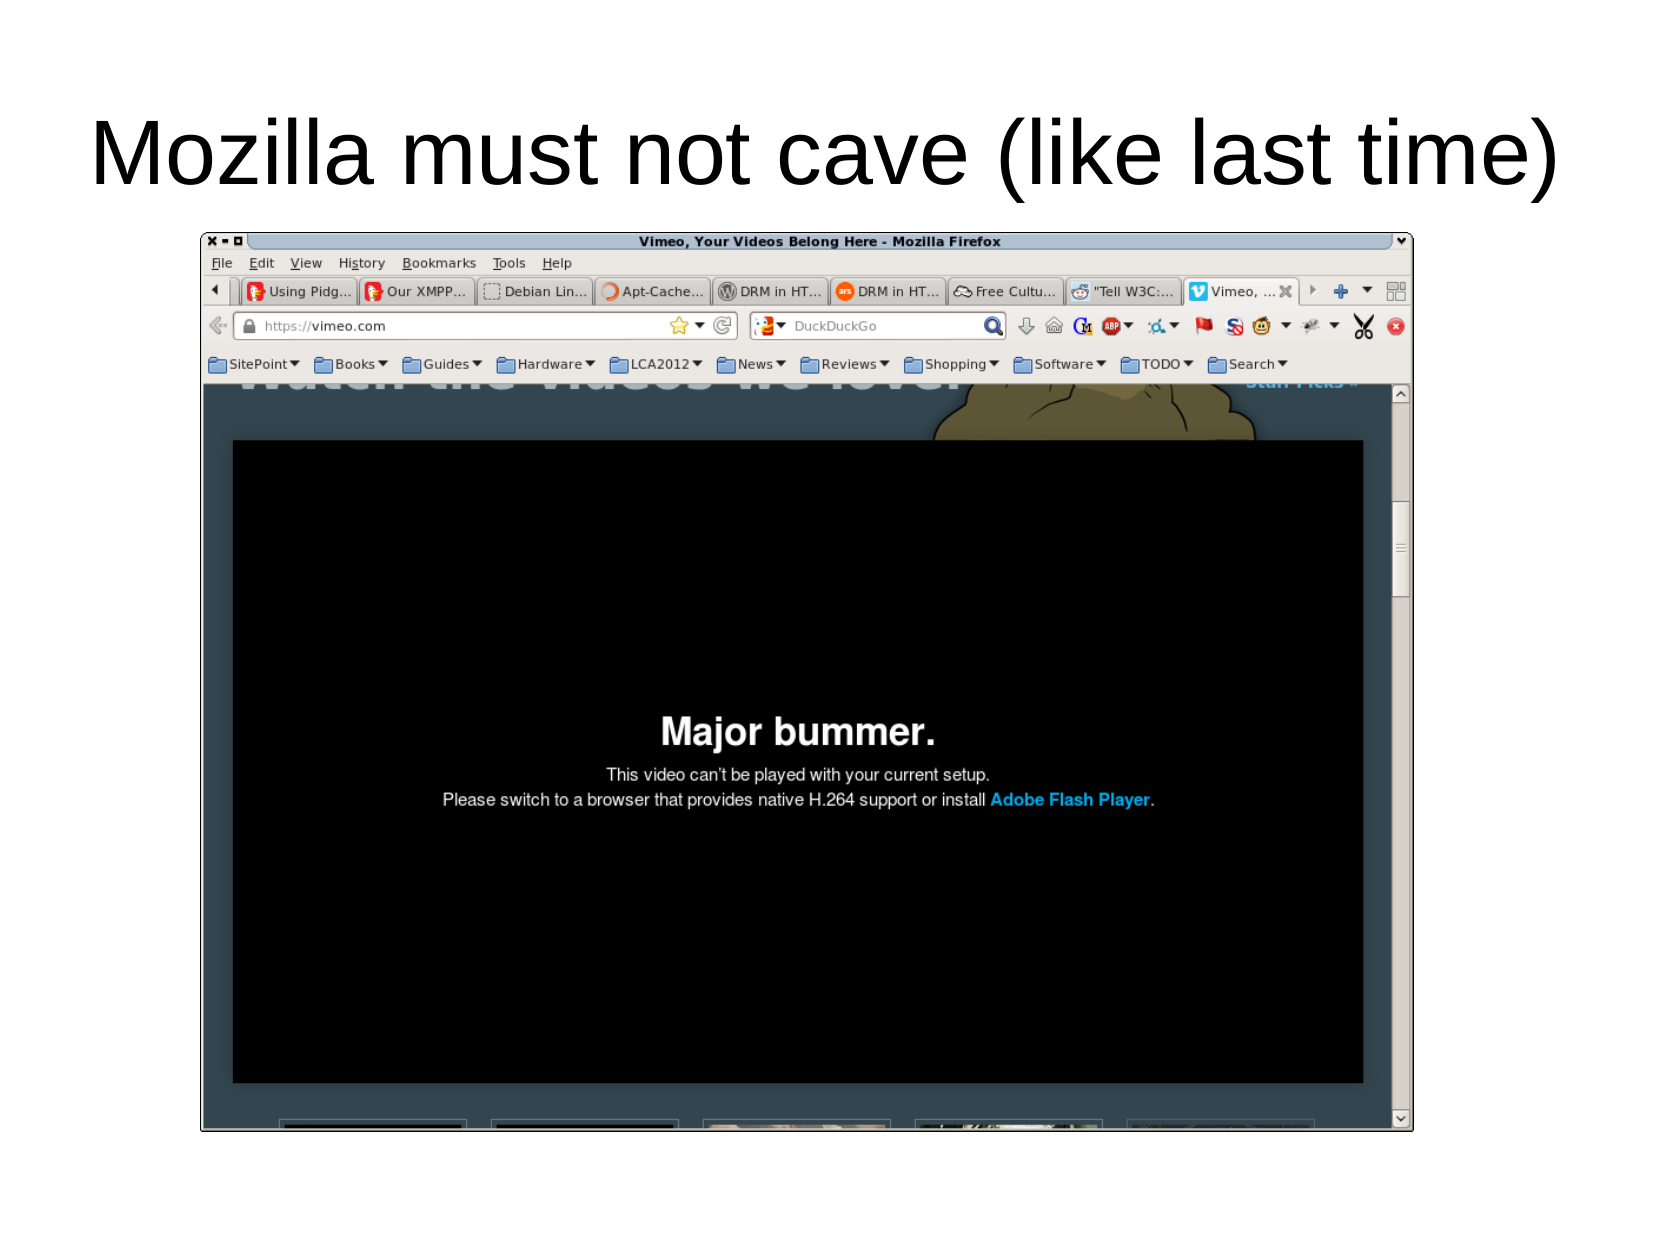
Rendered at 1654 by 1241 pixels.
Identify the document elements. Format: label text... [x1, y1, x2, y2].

title Mozilla must not cave (like last time) [82, 49, 1571, 257]
picture [200, 232, 1414, 1132]
